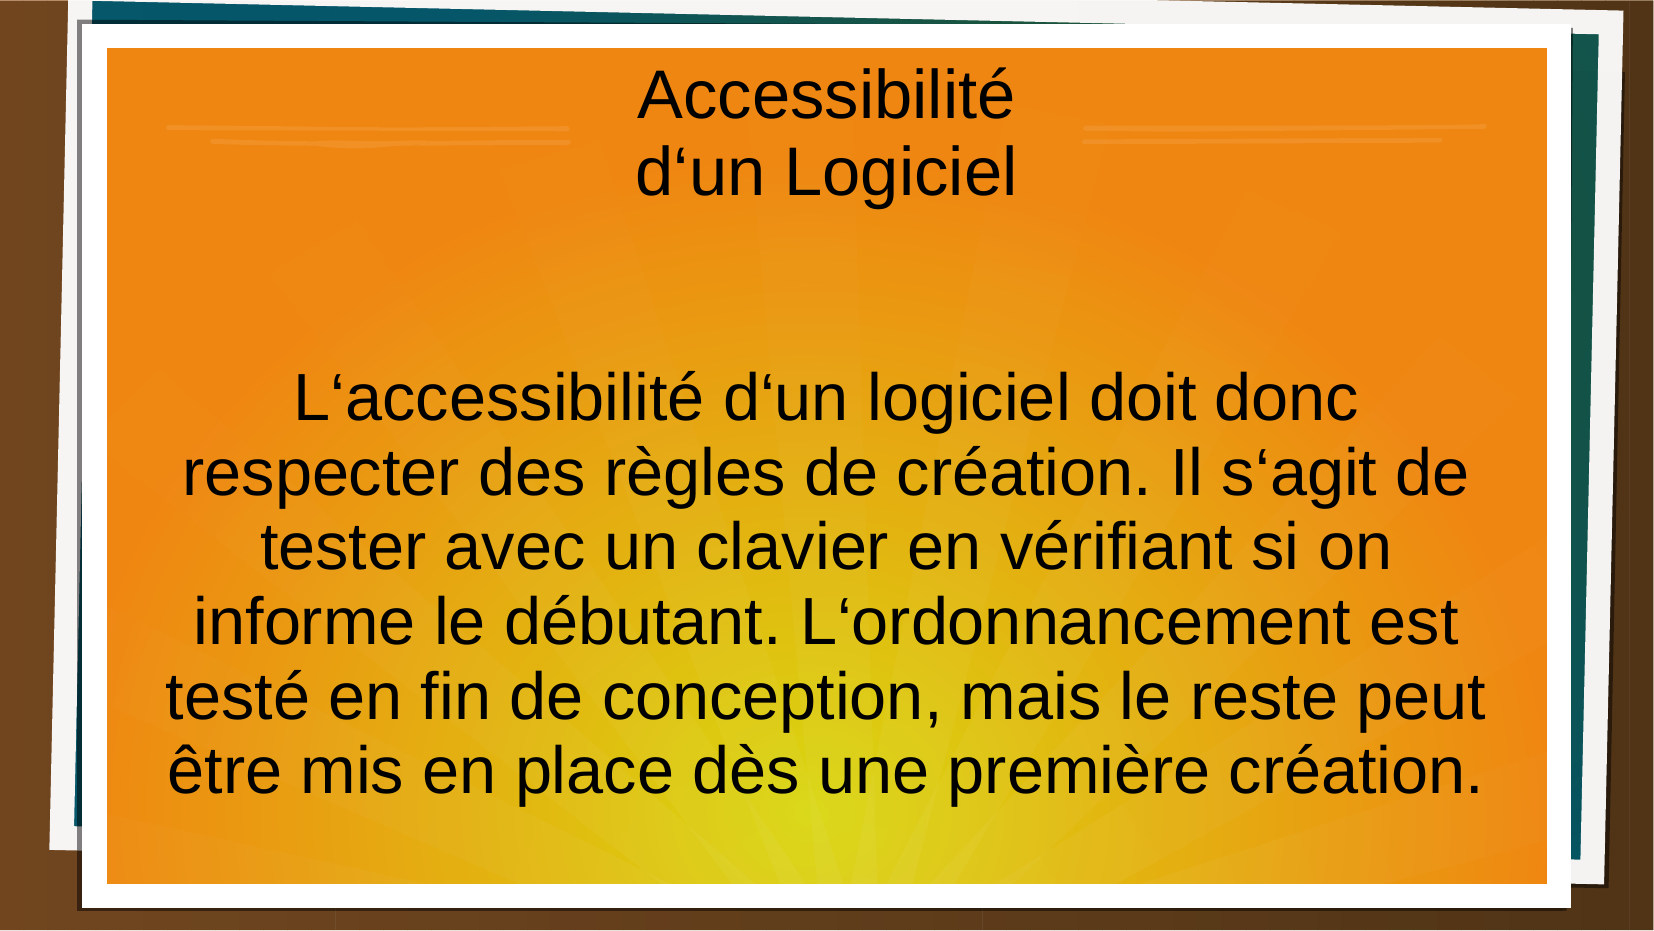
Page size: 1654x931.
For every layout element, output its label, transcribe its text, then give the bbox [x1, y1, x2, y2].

title Accessibilité d‘un Logiciel [566, 56, 1087, 210]
subtitle L‘accessibilité d‘un logiciel doit donc respecter des règles de création. Il s‘agit de tester avec un clavier en vérifiant si on informe le débutant. L‘ordonnancement est testé en fin de conception, mais le reste peut être mis en place dès une première création. [162, 224, 1492, 931]
